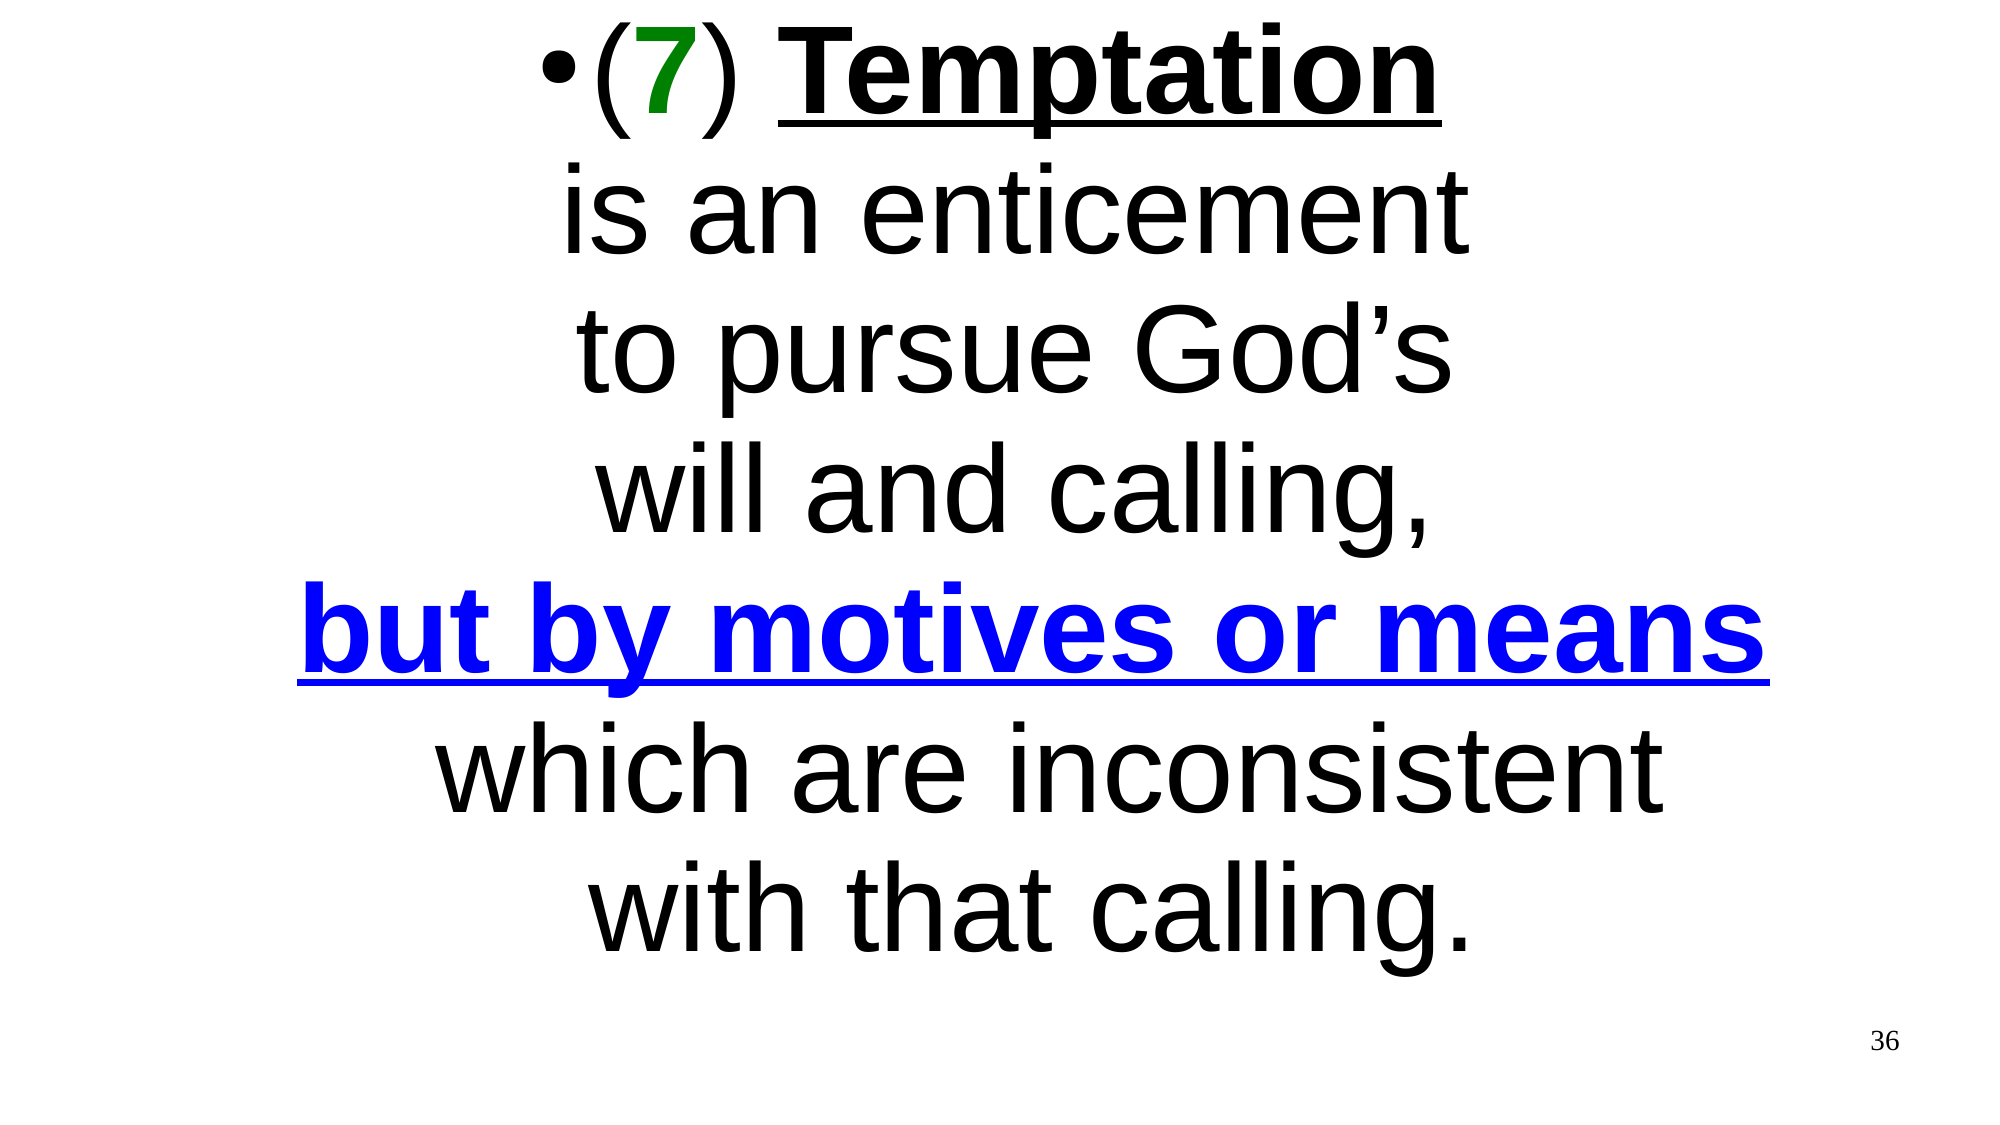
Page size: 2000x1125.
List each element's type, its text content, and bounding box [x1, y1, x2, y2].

list (7) Temptation is an enticement to pursue God’s will and calling, but by motives or means which are inconsistent with that calling. [0, 0, 1996, 1123]
